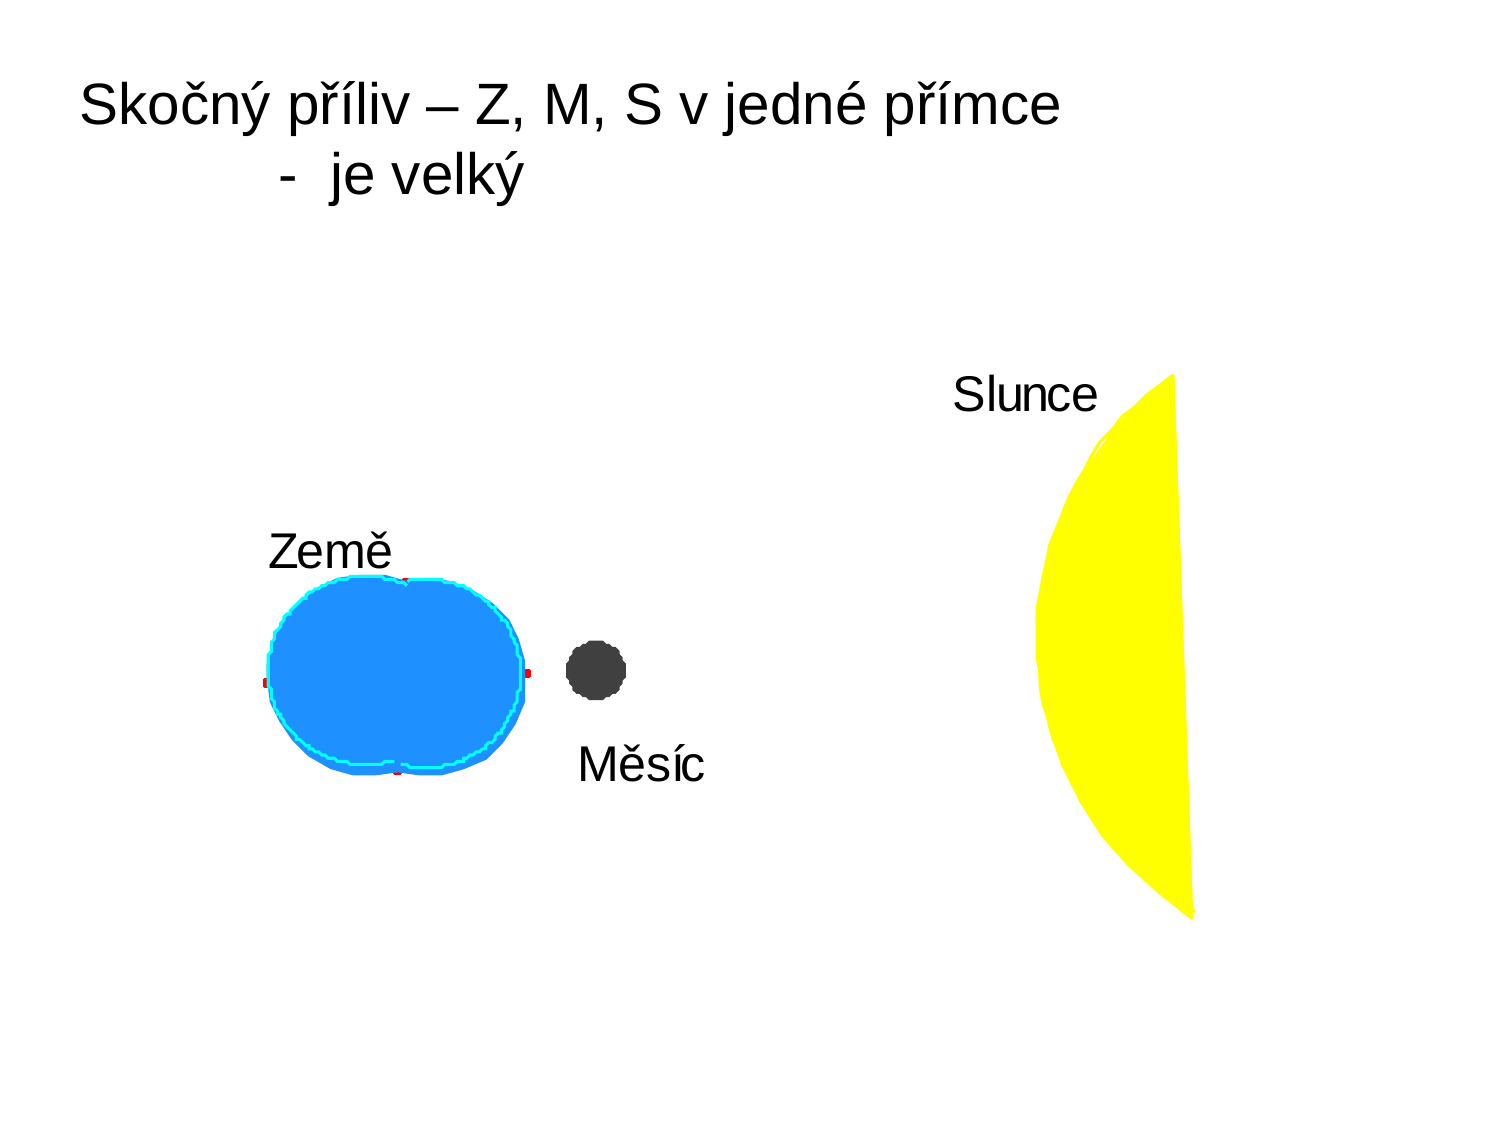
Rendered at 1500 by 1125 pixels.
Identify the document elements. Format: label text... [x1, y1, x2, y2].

picture [183, 290, 1258, 1003]
title Skočný příliv – Z, M, S v jedné přímce - je velký [64, 42, 1415, 231]
